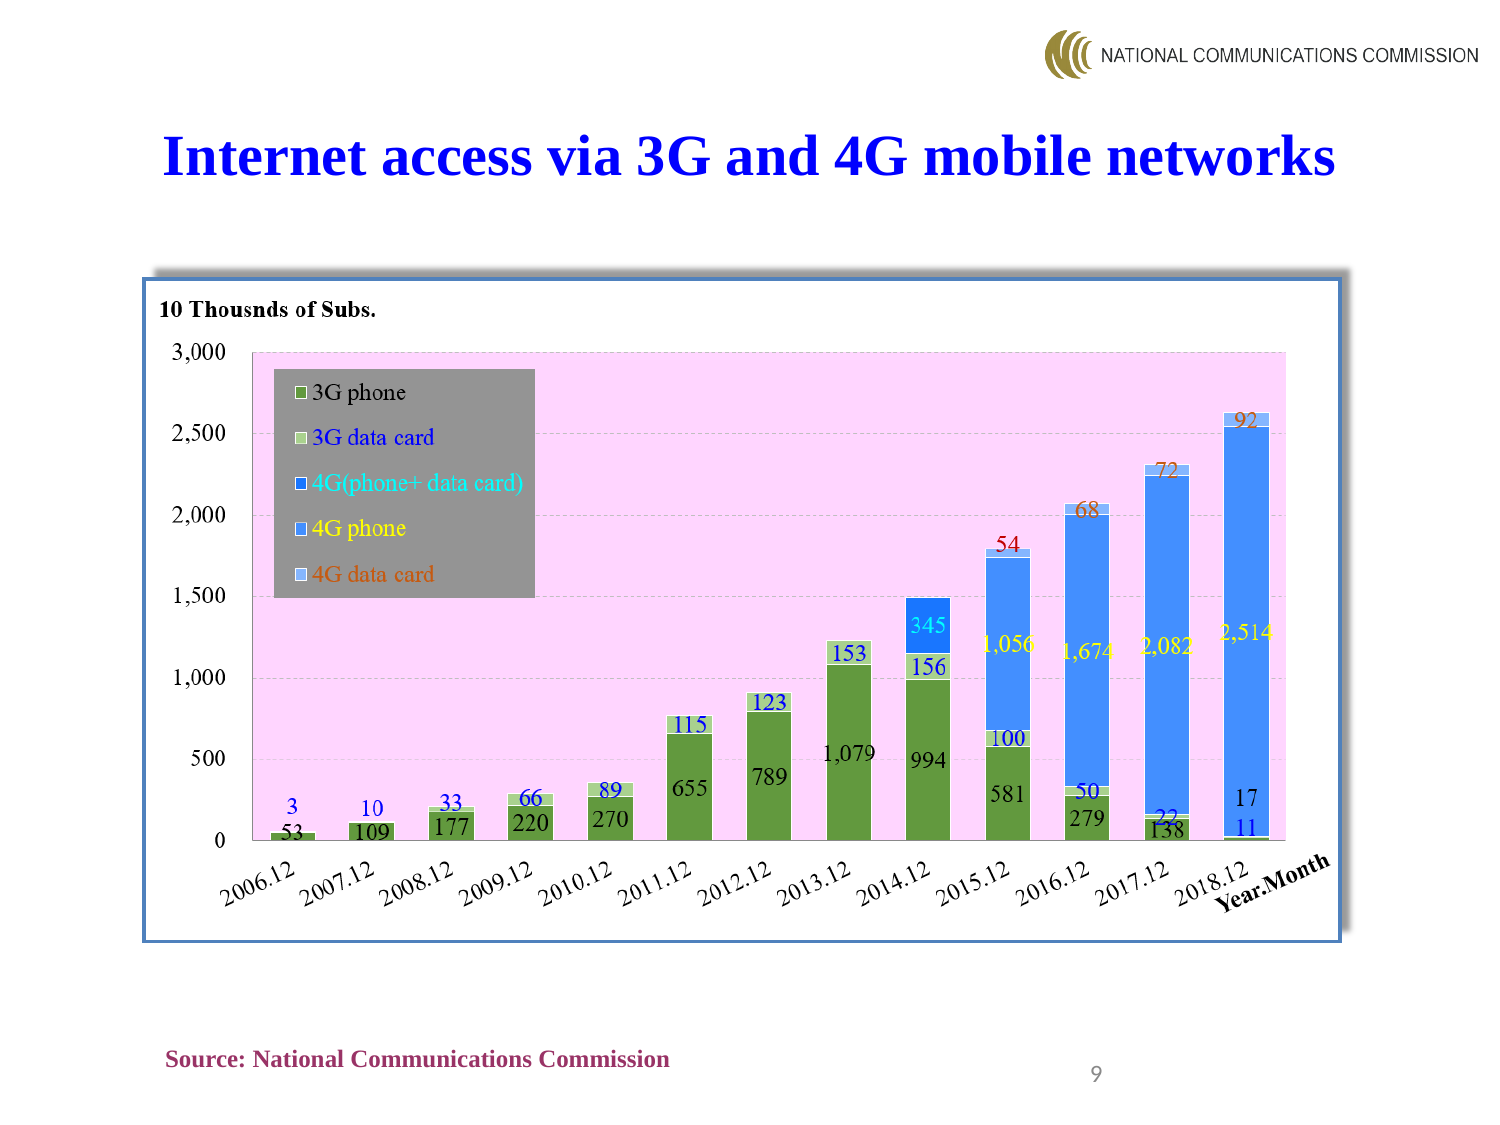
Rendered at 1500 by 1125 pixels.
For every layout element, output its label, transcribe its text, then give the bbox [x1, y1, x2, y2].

text_box Source: National Communications Commission [0, 1035, 703, 1081]
picture [1045, 30, 1479, 79]
text_box [1074, 1042, 1426, 1103]
text_box Internet access via 3G and 4G mobile networks [0, 90, 1500, 216]
picture [142, 260, 1358, 943]
